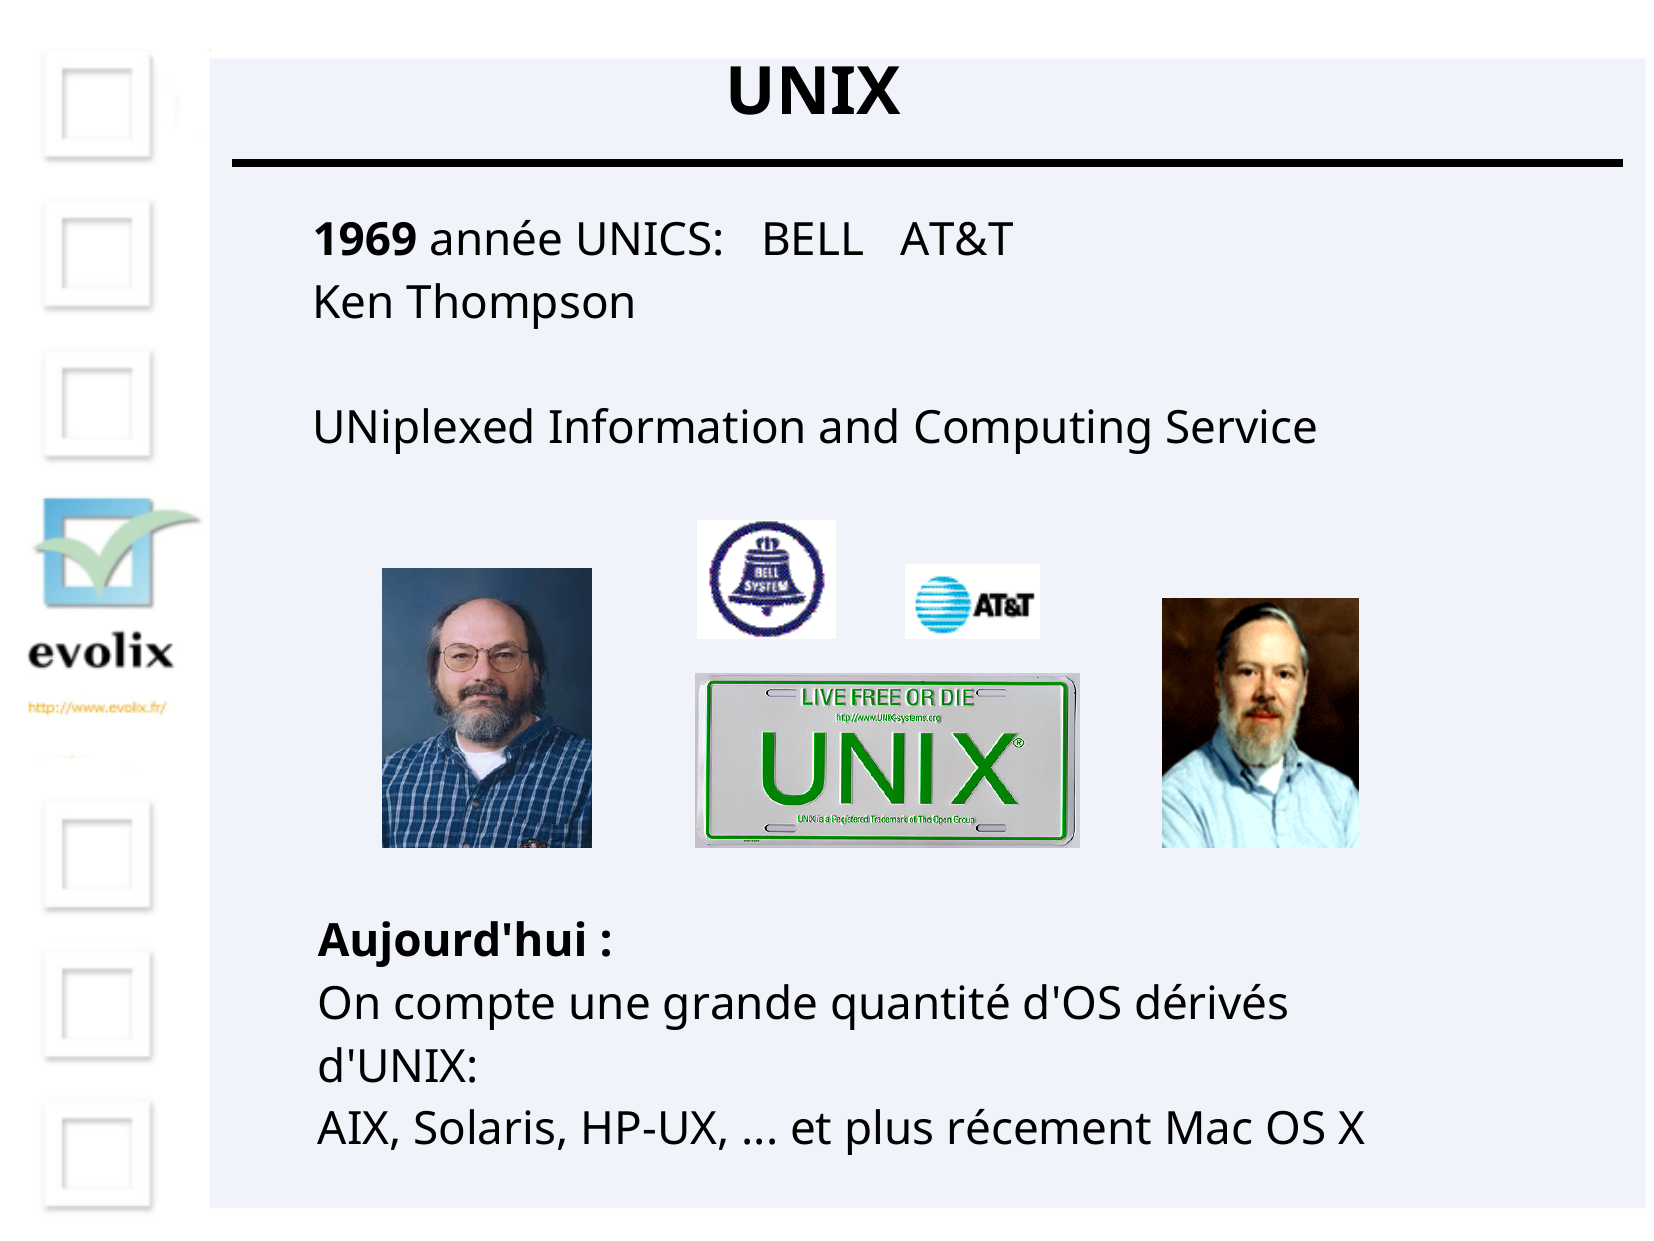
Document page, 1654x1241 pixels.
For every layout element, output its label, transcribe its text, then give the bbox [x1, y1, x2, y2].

text_box Aujourd'hui : On compte une grande quantité d'OS dérivés d'UNIX: AIX, Solaris, HP-UX, ... et plus récement Mac OS X [317, 907, 1463, 1217]
title UNIX [22, 27, 1604, 151]
picture [0, 49, 1654, 1218]
text_box 1969 année UNICS: BELL AT&T Ken Thompson UNiplexed Information and Computing Service [312, 206, 1359, 483]
